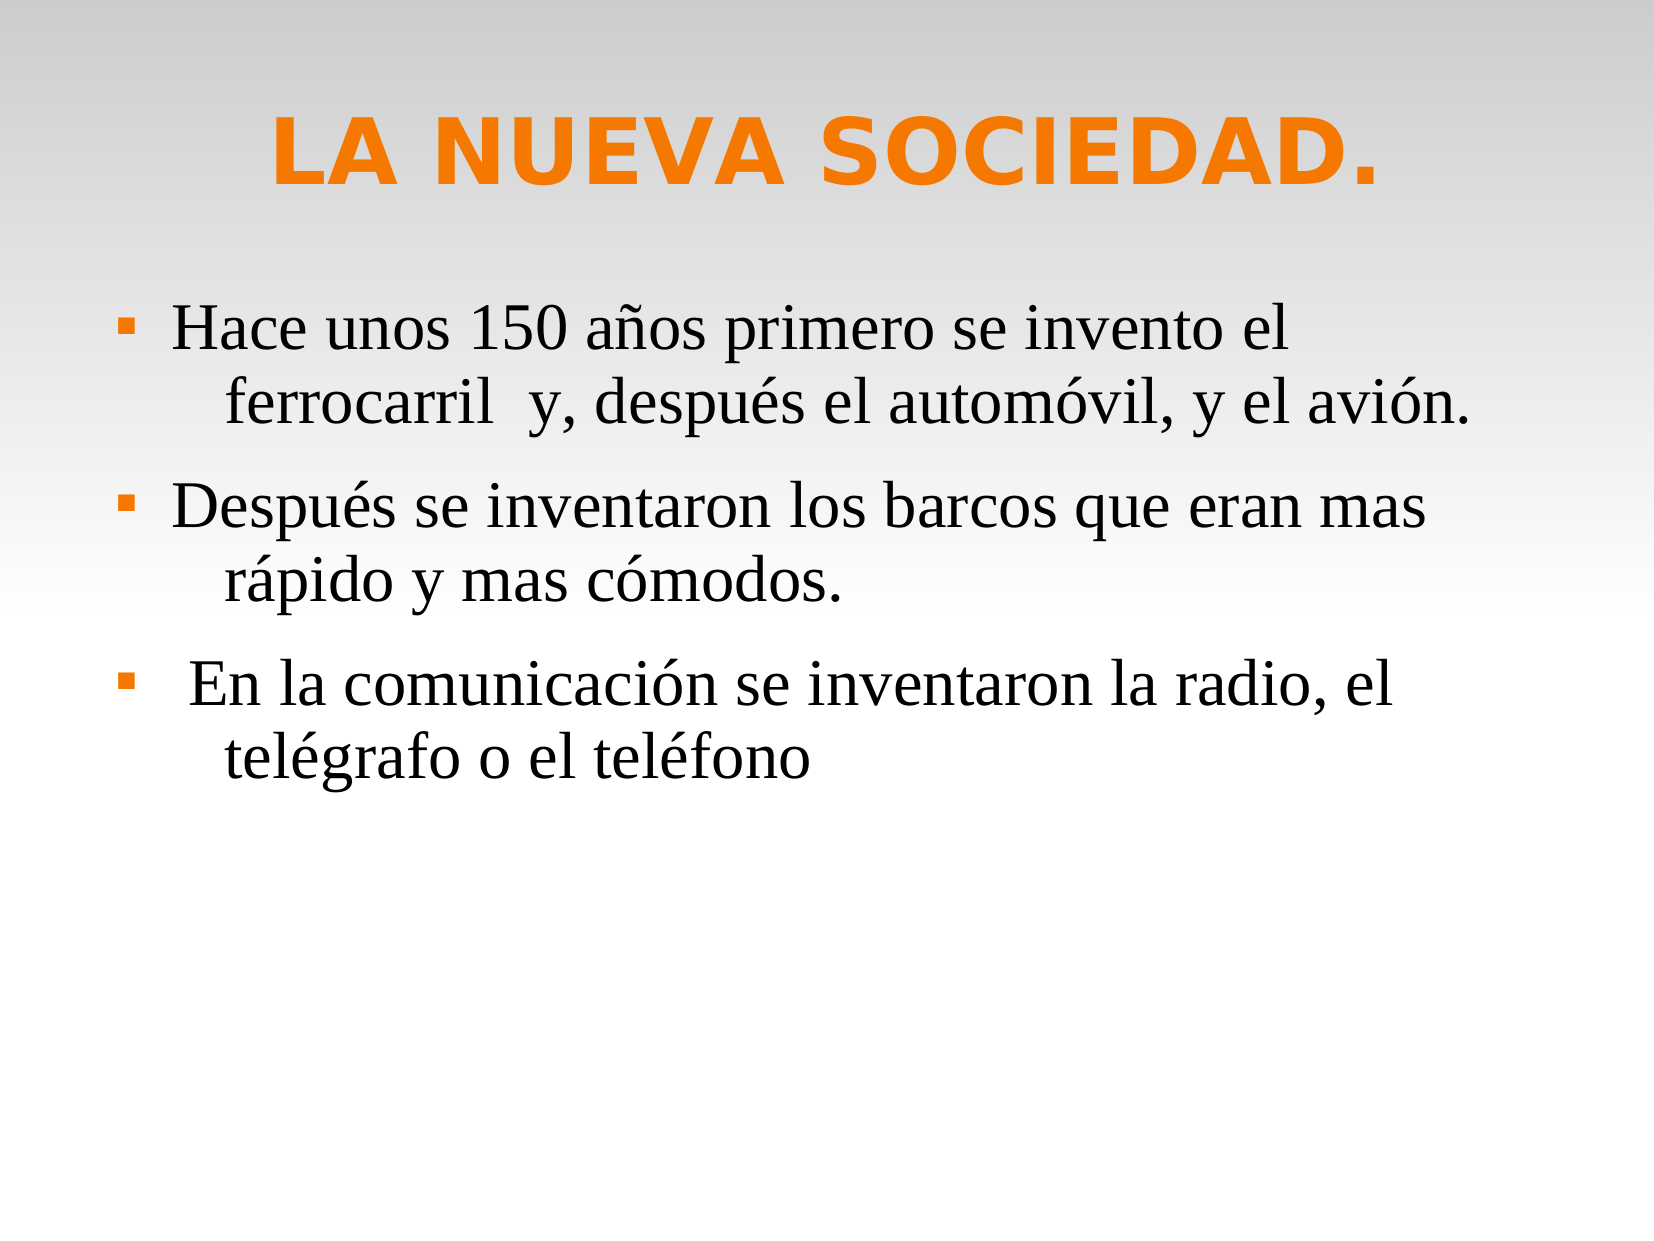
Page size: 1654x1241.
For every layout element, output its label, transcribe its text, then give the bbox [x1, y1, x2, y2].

list Hace unos 150 años primero se invento el ferrocarril y, después el automóvil, y el avión. Después se inventaron los barcos que eran mas rápido y mas cómodos. En la comunicación se inventaron la radio, el telégrafo o el teléfono [82, 290, 1571, 1094]
title LA NUEVA SOCIEDAD. [82, 56, 1571, 250]
